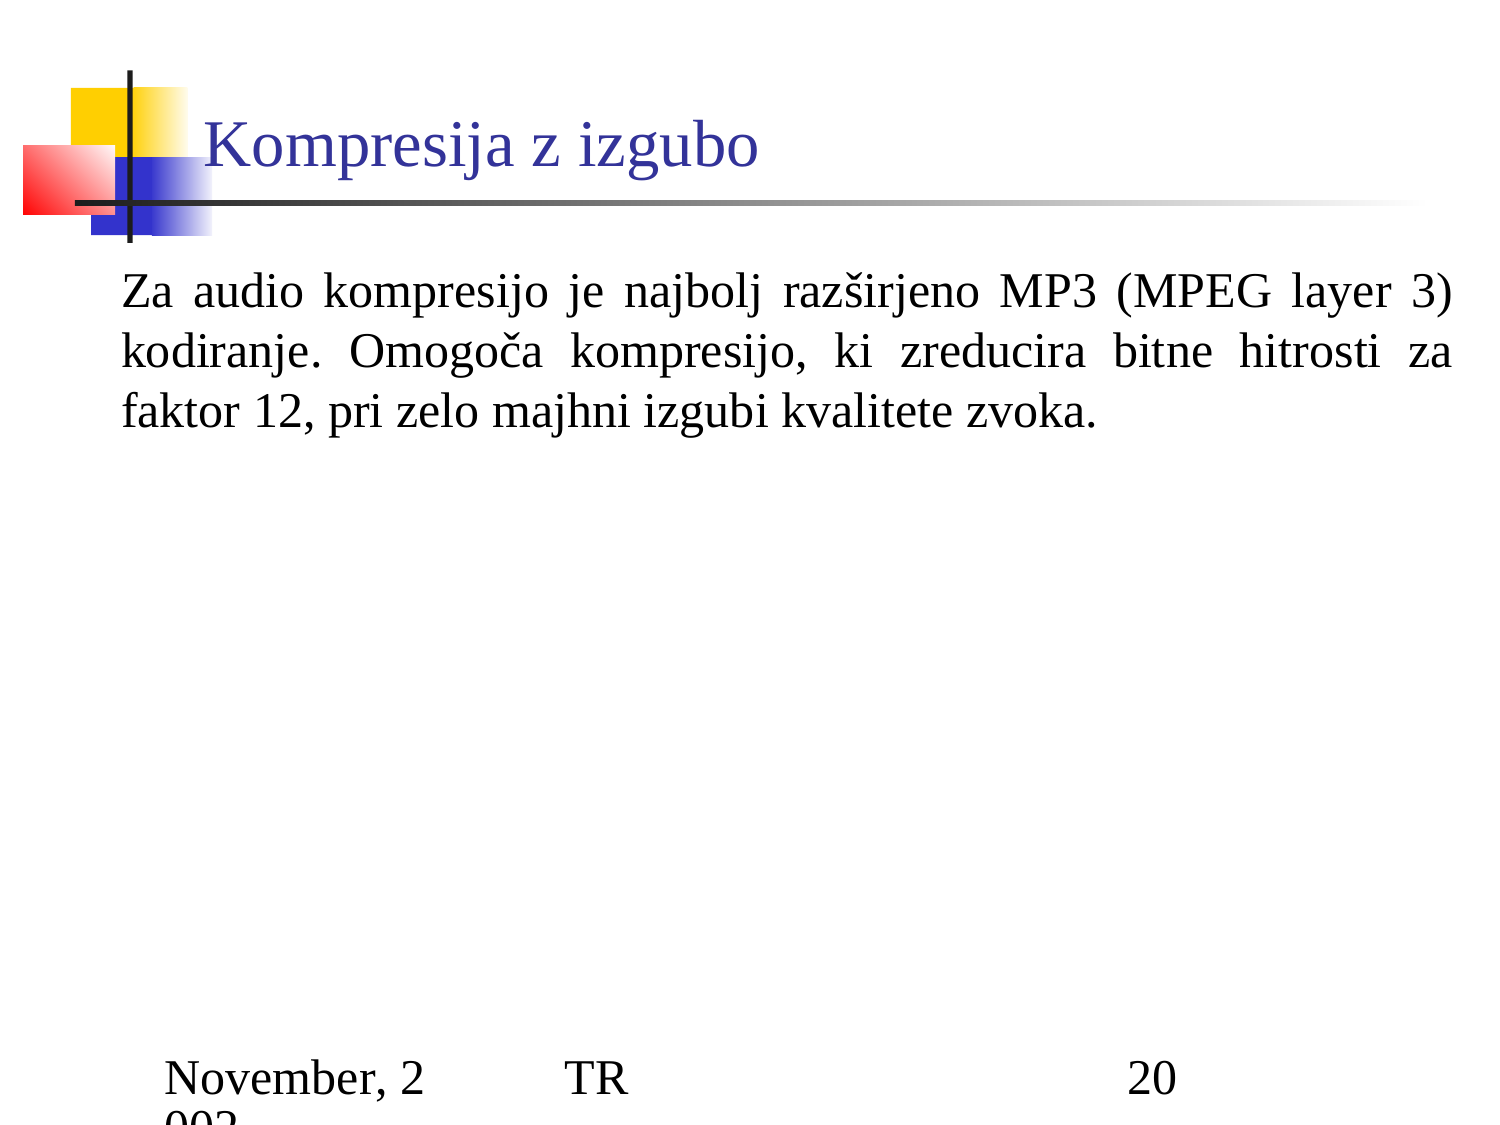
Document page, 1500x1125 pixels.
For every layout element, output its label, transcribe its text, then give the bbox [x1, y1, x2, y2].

title Kompresija z izgubo [188, 92, 1468, 188]
list Za audio kompresijo je najbolj razširjeno MP3 (MPEG layer 3) kodiranje. Omogoča kompresijo, ki zreducira bitne hitrosti za faktor 12, pri zelo majhni izgubi kvalitete zvoka. [50, 249, 1469, 488]
